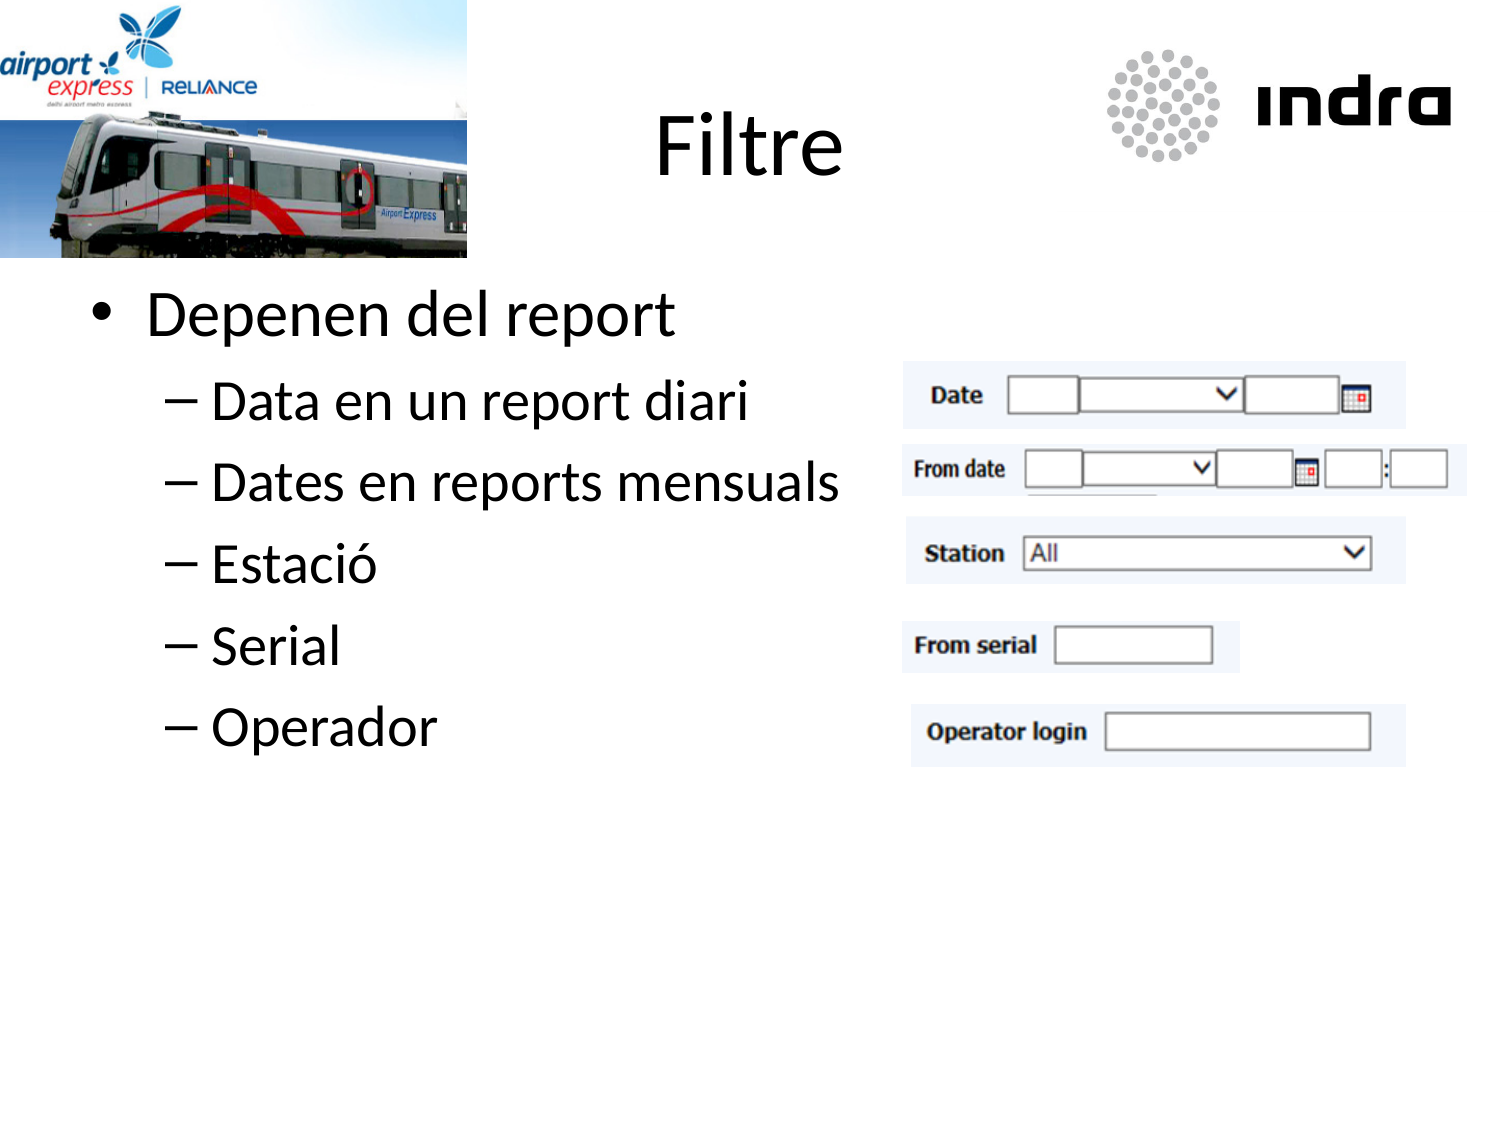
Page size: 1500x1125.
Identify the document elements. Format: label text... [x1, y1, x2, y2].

picture [903, 361, 1406, 429]
title Filtre [75, 45, 1425, 233]
picture [902, 621, 1240, 674]
picture [0, 0, 467, 258]
list Depenen del report Data en un report diari Dates en reports mensuals Estació Serial Operador [75, 262, 1425, 1005]
picture [911, 704, 1406, 767]
picture [1057, 0, 1500, 212]
picture [906, 515, 1406, 584]
picture [902, 444, 1467, 496]
